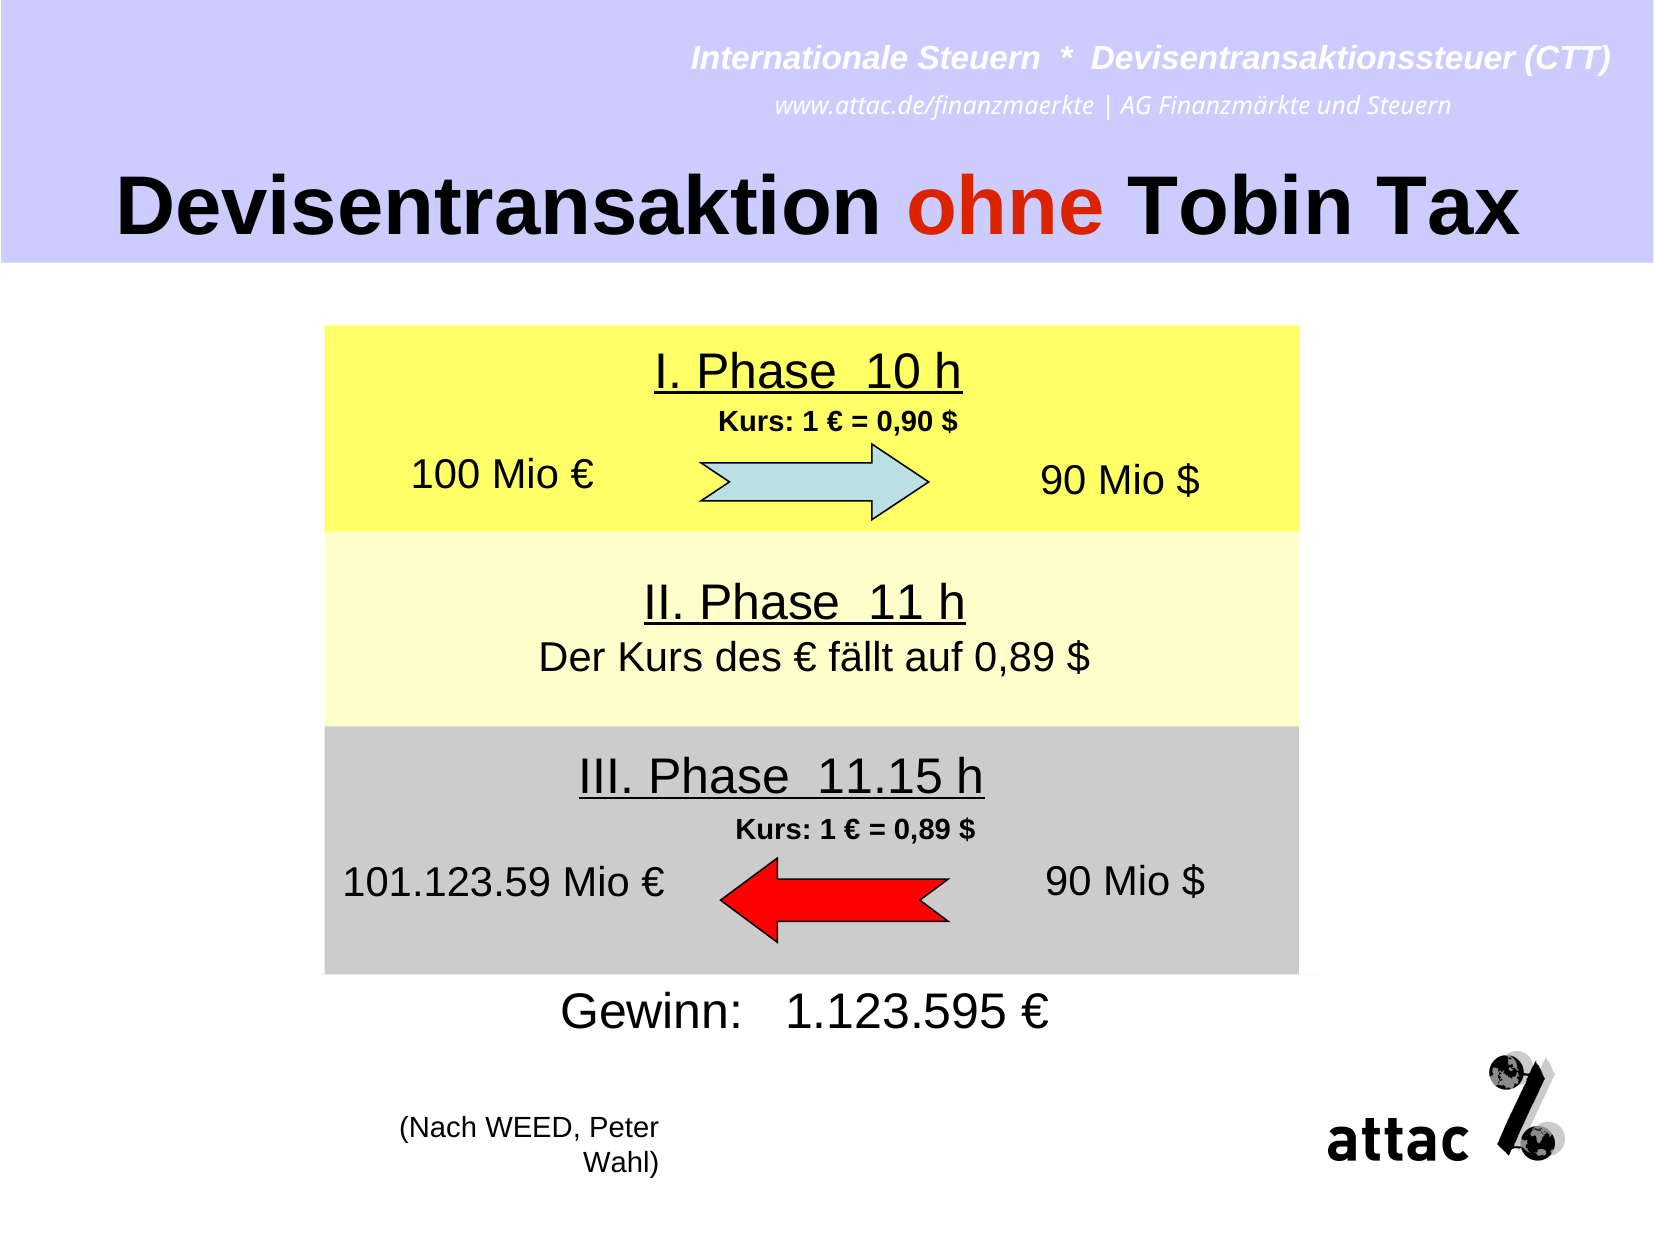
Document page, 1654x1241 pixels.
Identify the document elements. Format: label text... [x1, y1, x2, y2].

text_box III. Phase 11.15 h [564, 747, 1123, 812]
text_box 100 Mio € [395, 448, 661, 504]
text_box Internationale Steuern * Devisentransaktionssteuer (CTT) [407, 41, 1654, 77]
picture [1328, 1051, 1565, 1161]
text_box II. Phase 11 h [628, 572, 1040, 631]
text_box 90 Mio $ [1025, 454, 1273, 511]
text_box [1, 0, 1654, 263]
text_box [265, 324, 1447, 975]
text_box Kurs: 1 € = 0,90 $ [703, 400, 1063, 445]
text_box (Nach WEED, Peter Wahl) [299, 1099, 675, 1187]
text_box Gewinn: 1.123.595 € [456, 982, 1154, 1047]
text_box Devisentransaktion ohne Tobin Tax [59, 162, 1577, 259]
text_box Kurs: 1 € = 0,89 $ [720, 808, 1076, 853]
text_box www.attac.de/finanzmaerkte | AG Finanzmärkte und Steuern [759, 76, 1534, 131]
text_box 101.123.59 Mio € [327, 856, 792, 913]
text_box 90 Mio $ [1030, 855, 1221, 911]
text_box I. Phase 10 h [639, 342, 1064, 407]
text_box Der Kurs des € fällt auf 0,89 $ [436, 631, 1192, 688]
